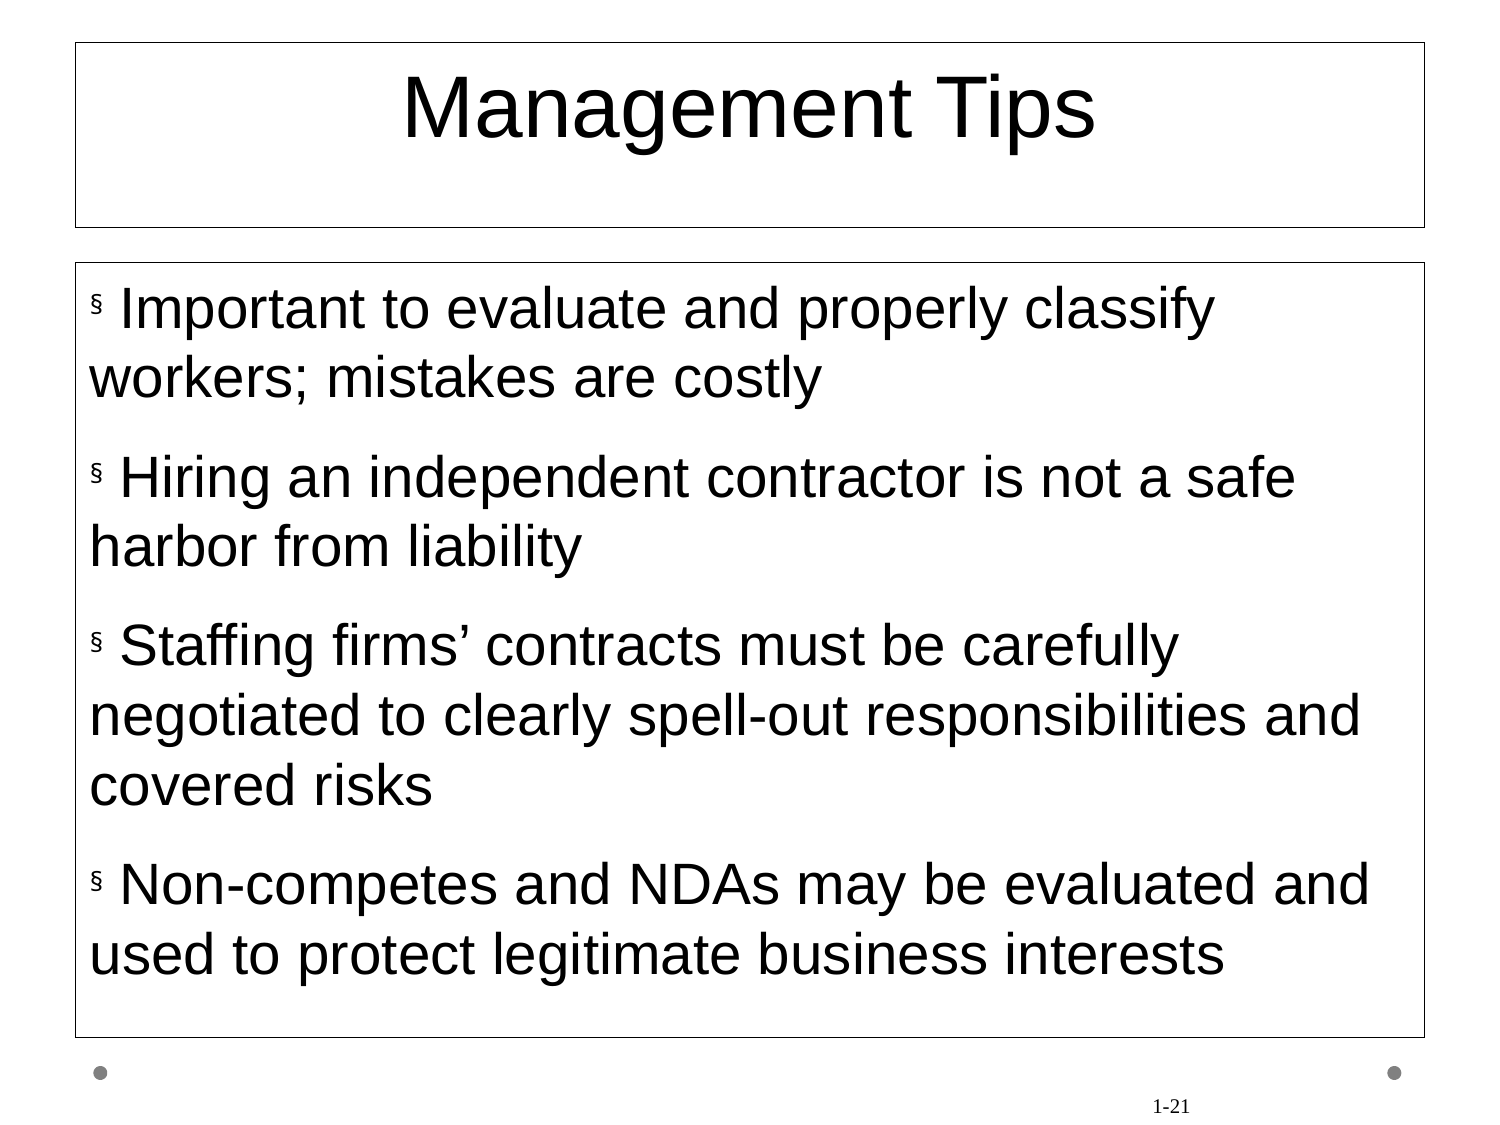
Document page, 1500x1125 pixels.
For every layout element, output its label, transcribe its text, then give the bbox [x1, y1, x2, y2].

title Management Tips [75, 42, 1425, 228]
list Important to evaluate and properly classify workers; mistakes are costly Hiring an independent contractor is not a safe harbor from liability Staffing firms’ contracts must be carefully negotiated to clearly spell-out responsibilities and covered risks Non-competes and NDAs may be evaluated and used to protect legitimate business interests [75, 262, 1425, 1038]
